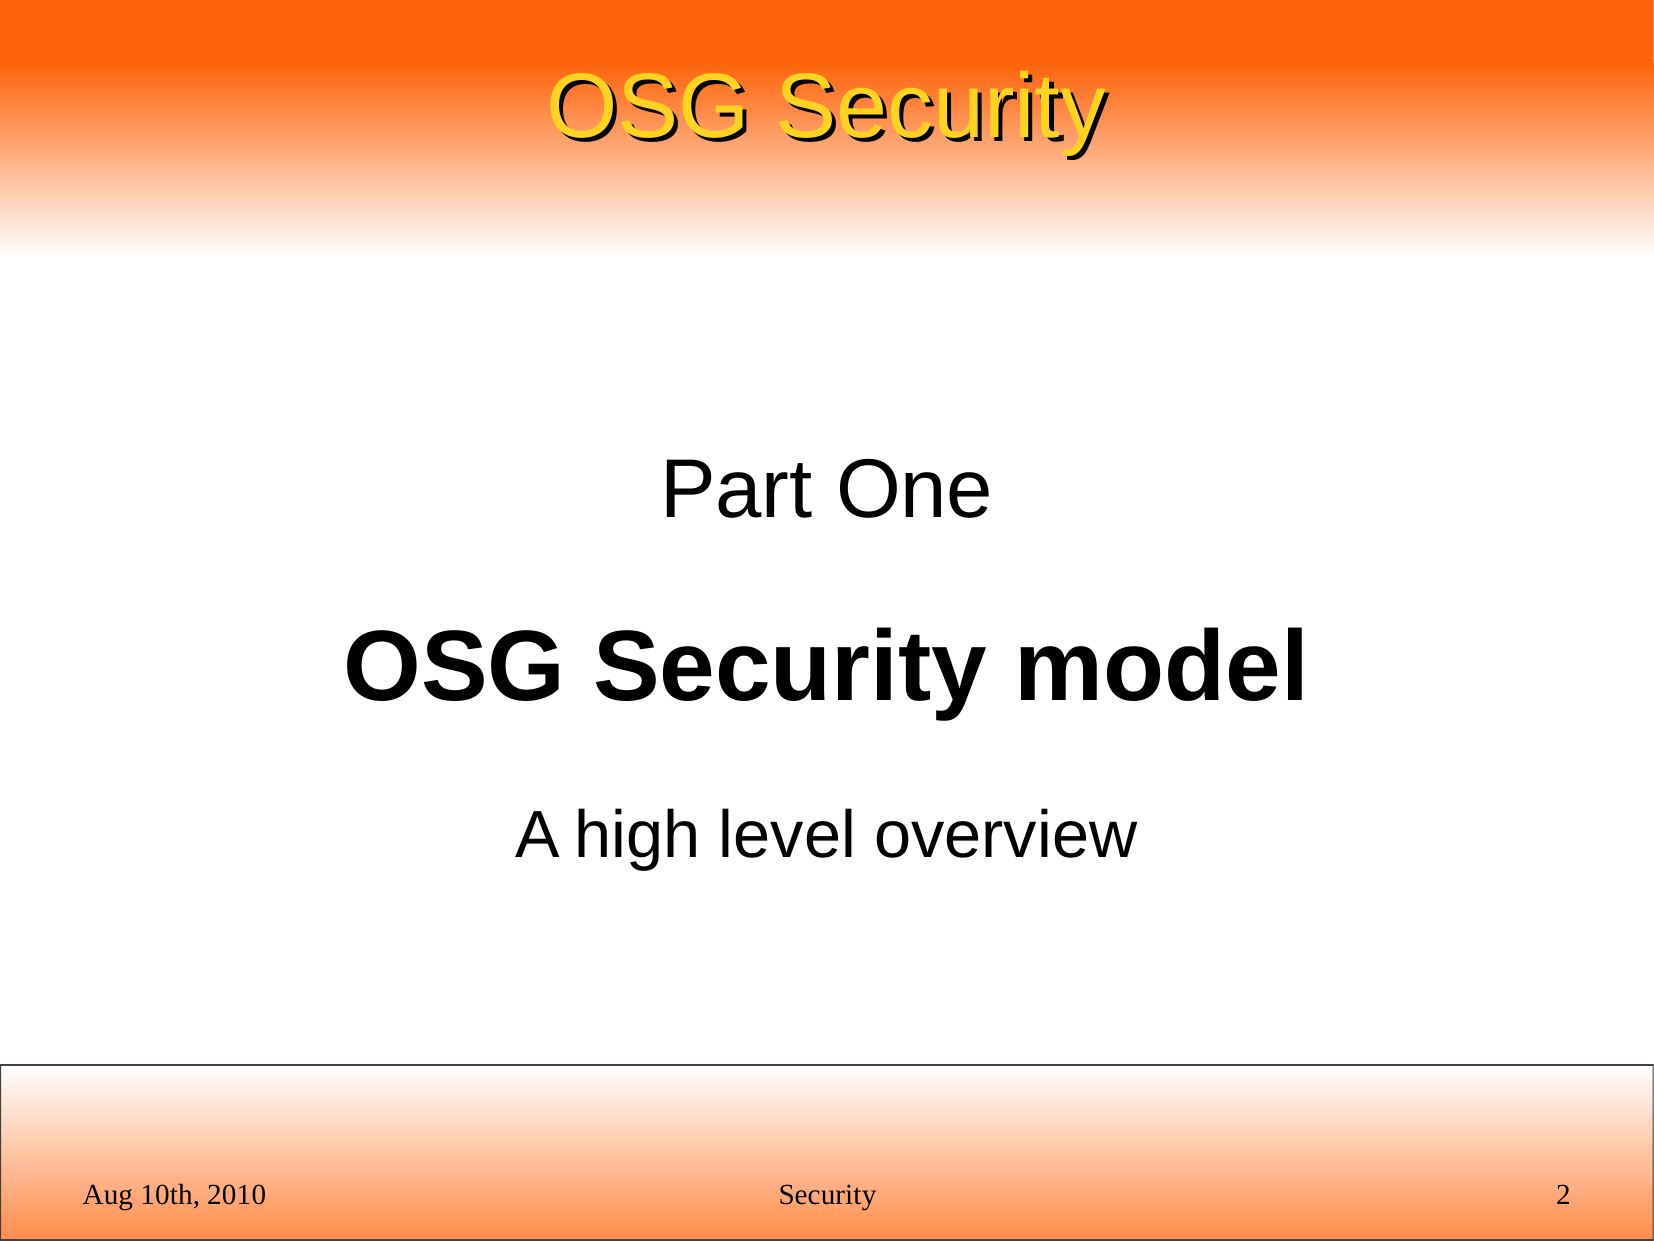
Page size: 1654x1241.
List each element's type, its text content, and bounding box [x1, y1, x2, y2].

title OSG Security [82, 9, 1571, 202]
subtitle Part One OSG Security model A high level overview [82, 254, 1571, 1059]
